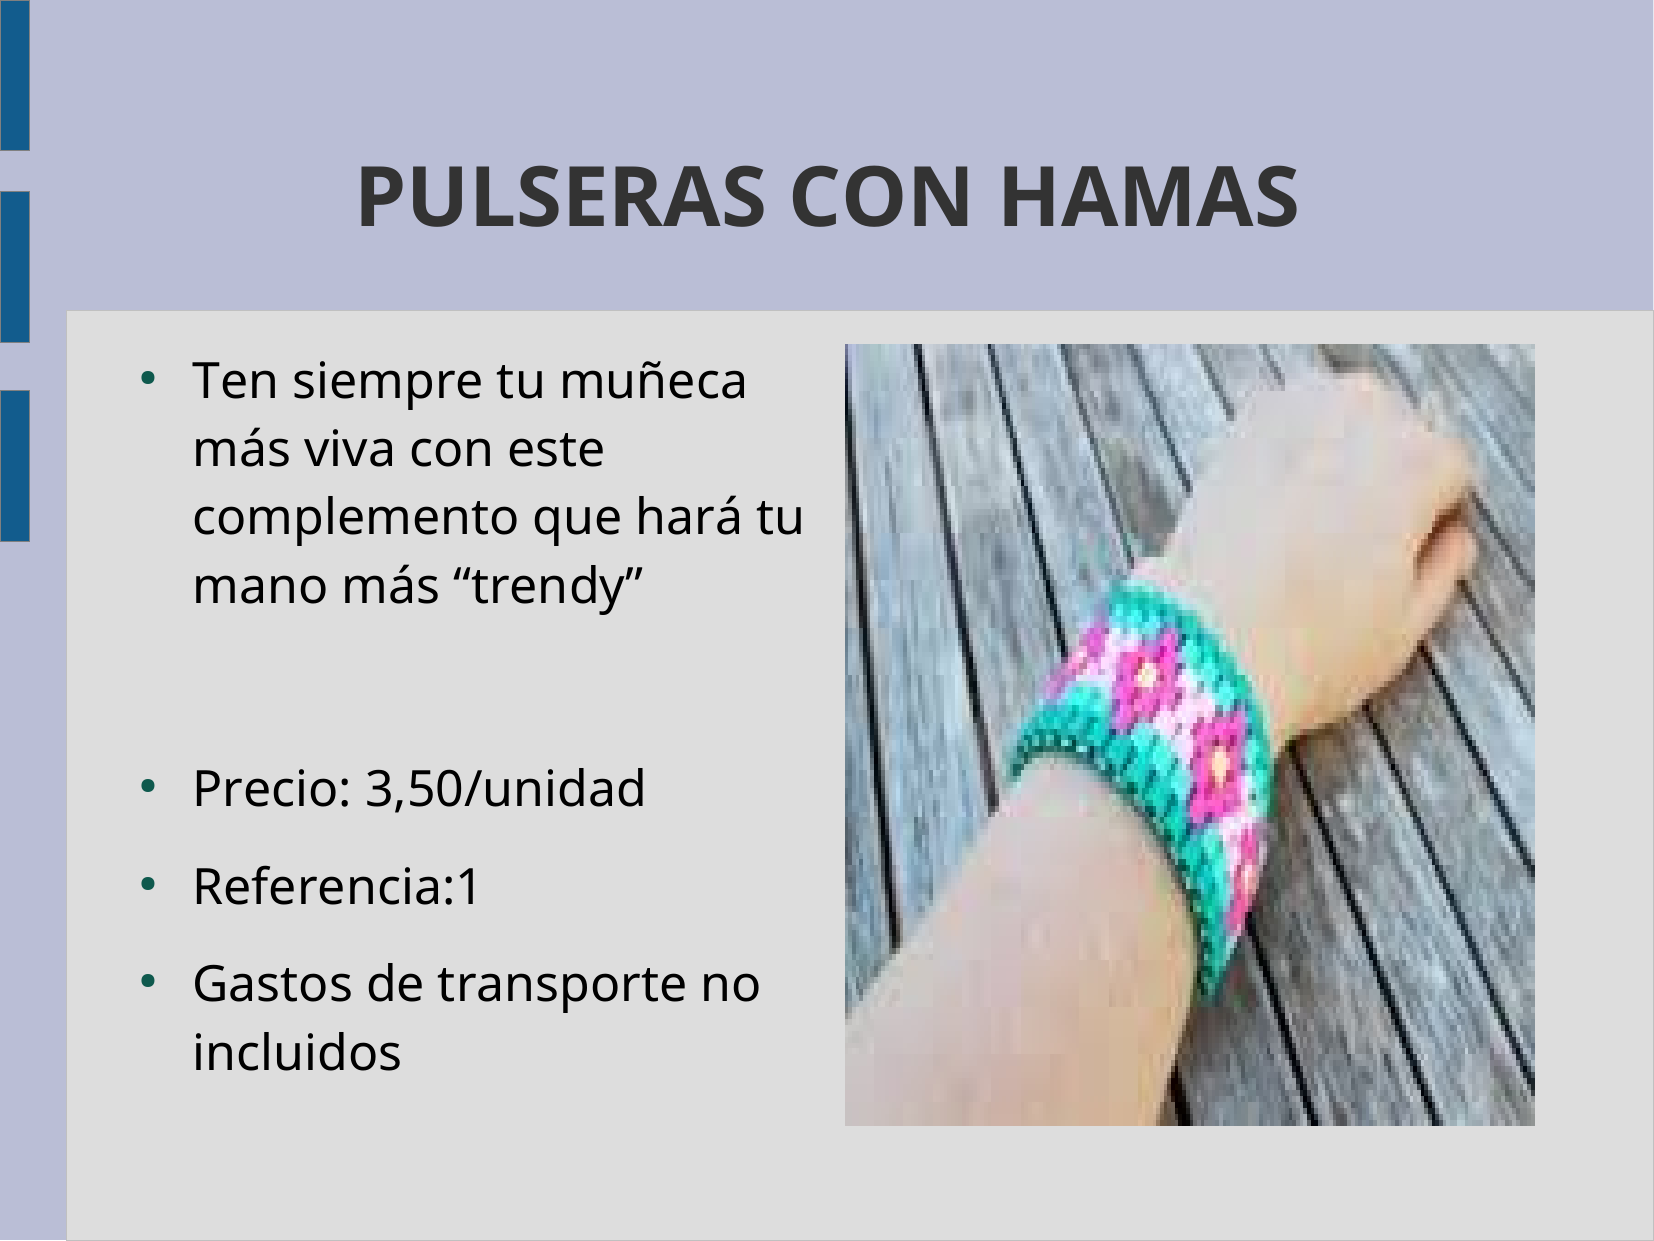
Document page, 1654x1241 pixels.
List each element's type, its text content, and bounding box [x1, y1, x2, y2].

list Precio: 3,50/unidad Referencia:1 Gastos de transporte no incluidos [121, 752, 811, 1126]
picture [845, 344, 1535, 1127]
title PULSERAS CON HAMAS [121, 91, 1534, 299]
list Ten siempre tu muñeca más viva con este complemento que hará tu mano más “trendy” [121, 344, 811, 718]
